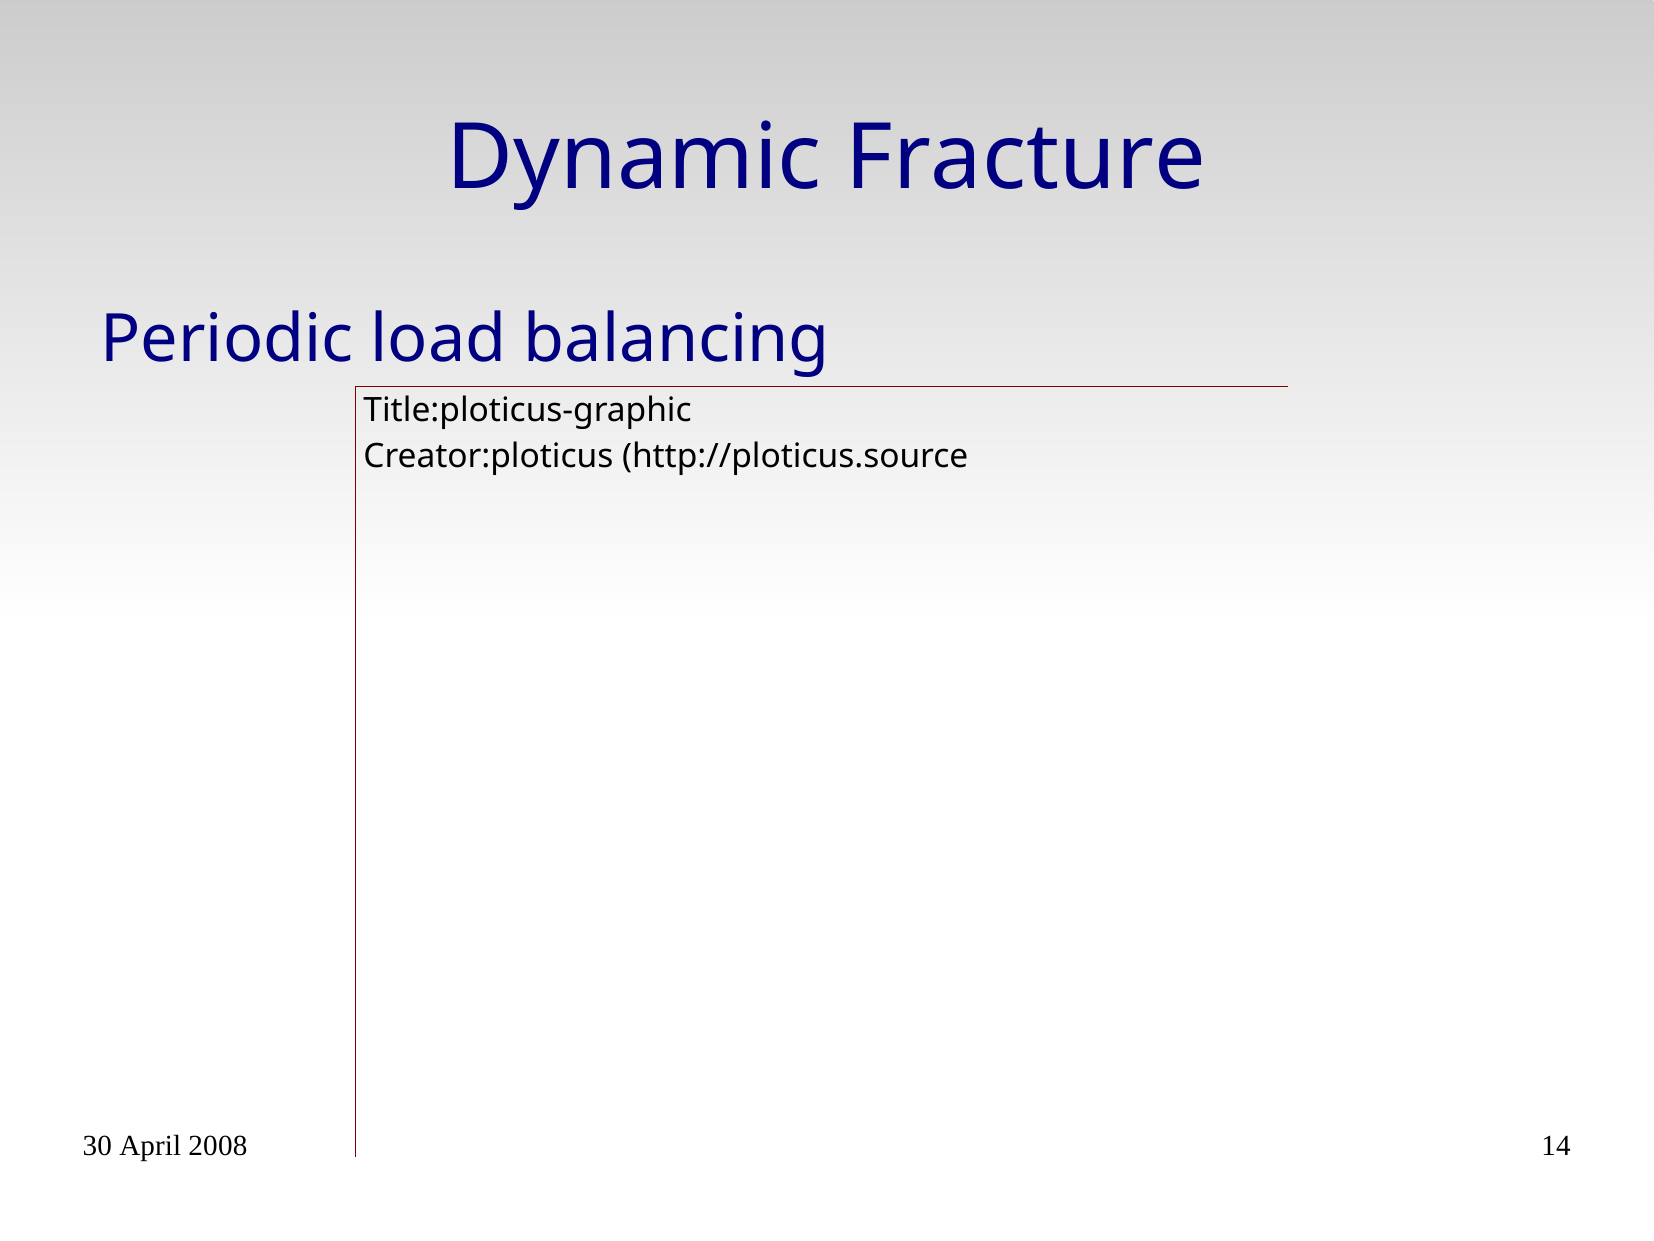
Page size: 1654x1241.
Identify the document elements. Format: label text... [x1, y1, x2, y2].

list Periodic load balancing [82, 290, 1571, 1094]
title Dynamic Fracture [82, 49, 1571, 257]
picture [352, 384, 1288, 1157]
